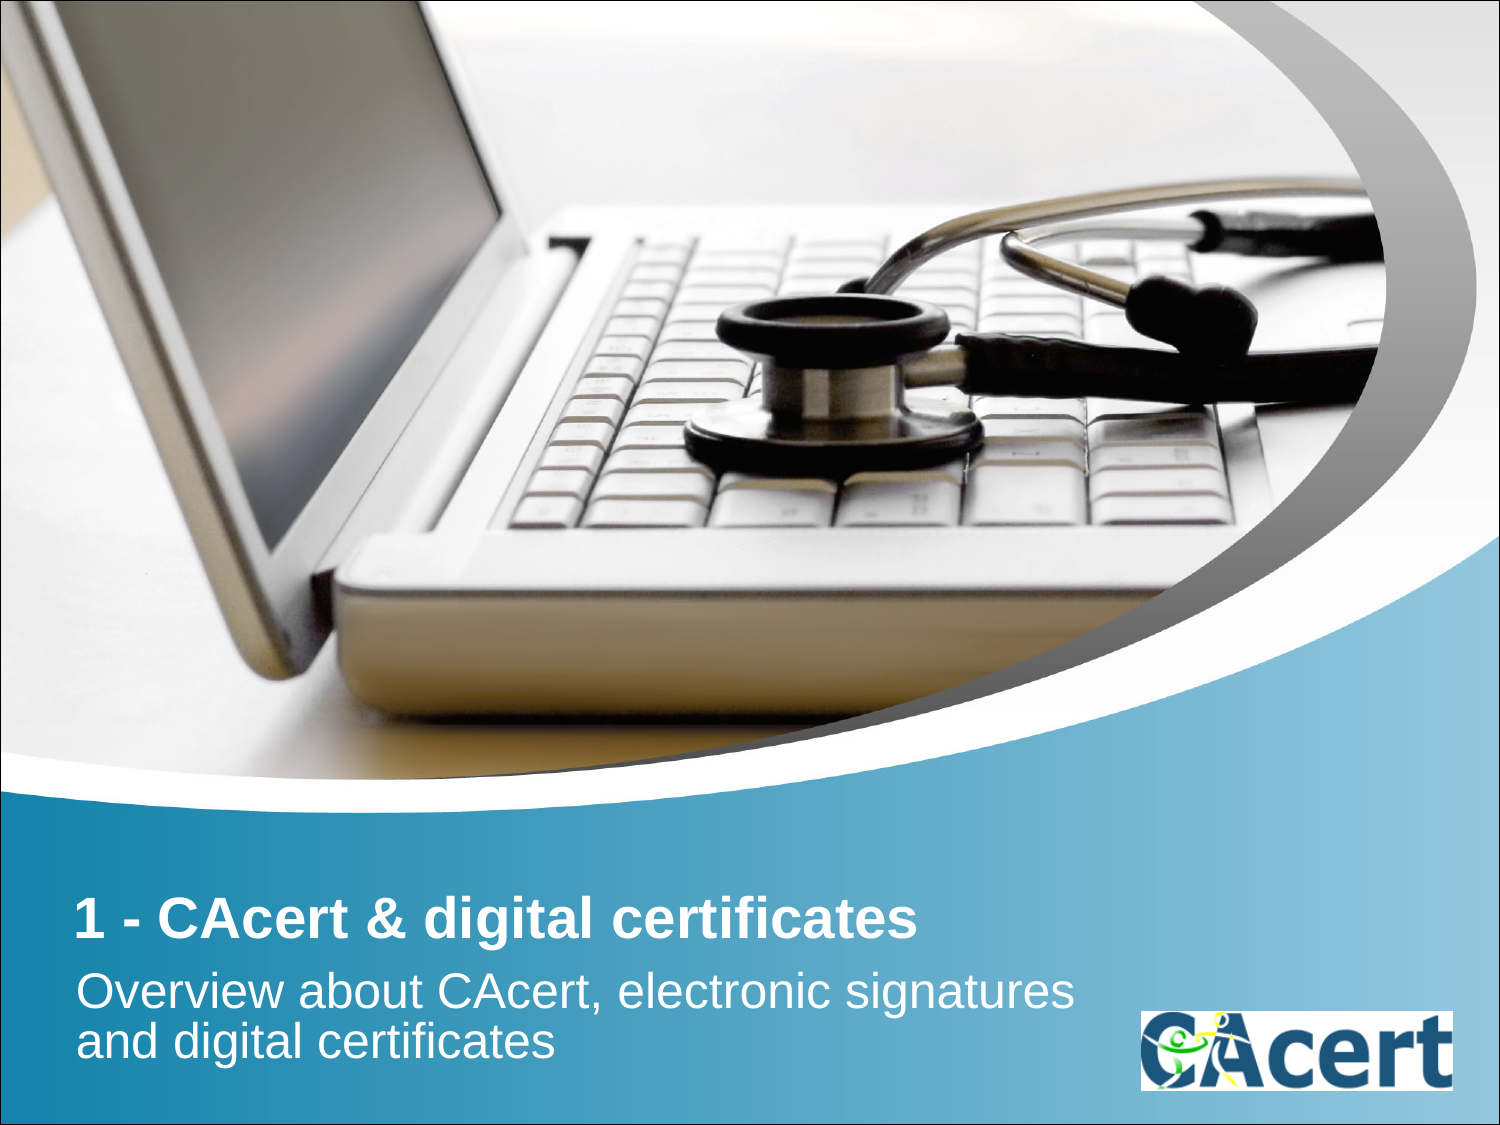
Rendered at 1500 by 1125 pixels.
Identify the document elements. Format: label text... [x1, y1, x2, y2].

title 1 - CAcert & digital certificates [58, 847, 1431, 959]
picture [1, 1, 1499, 1124]
subtitle Overview about CAcert, electronic signatures and digital certificates [29, 961, 1141, 1096]
